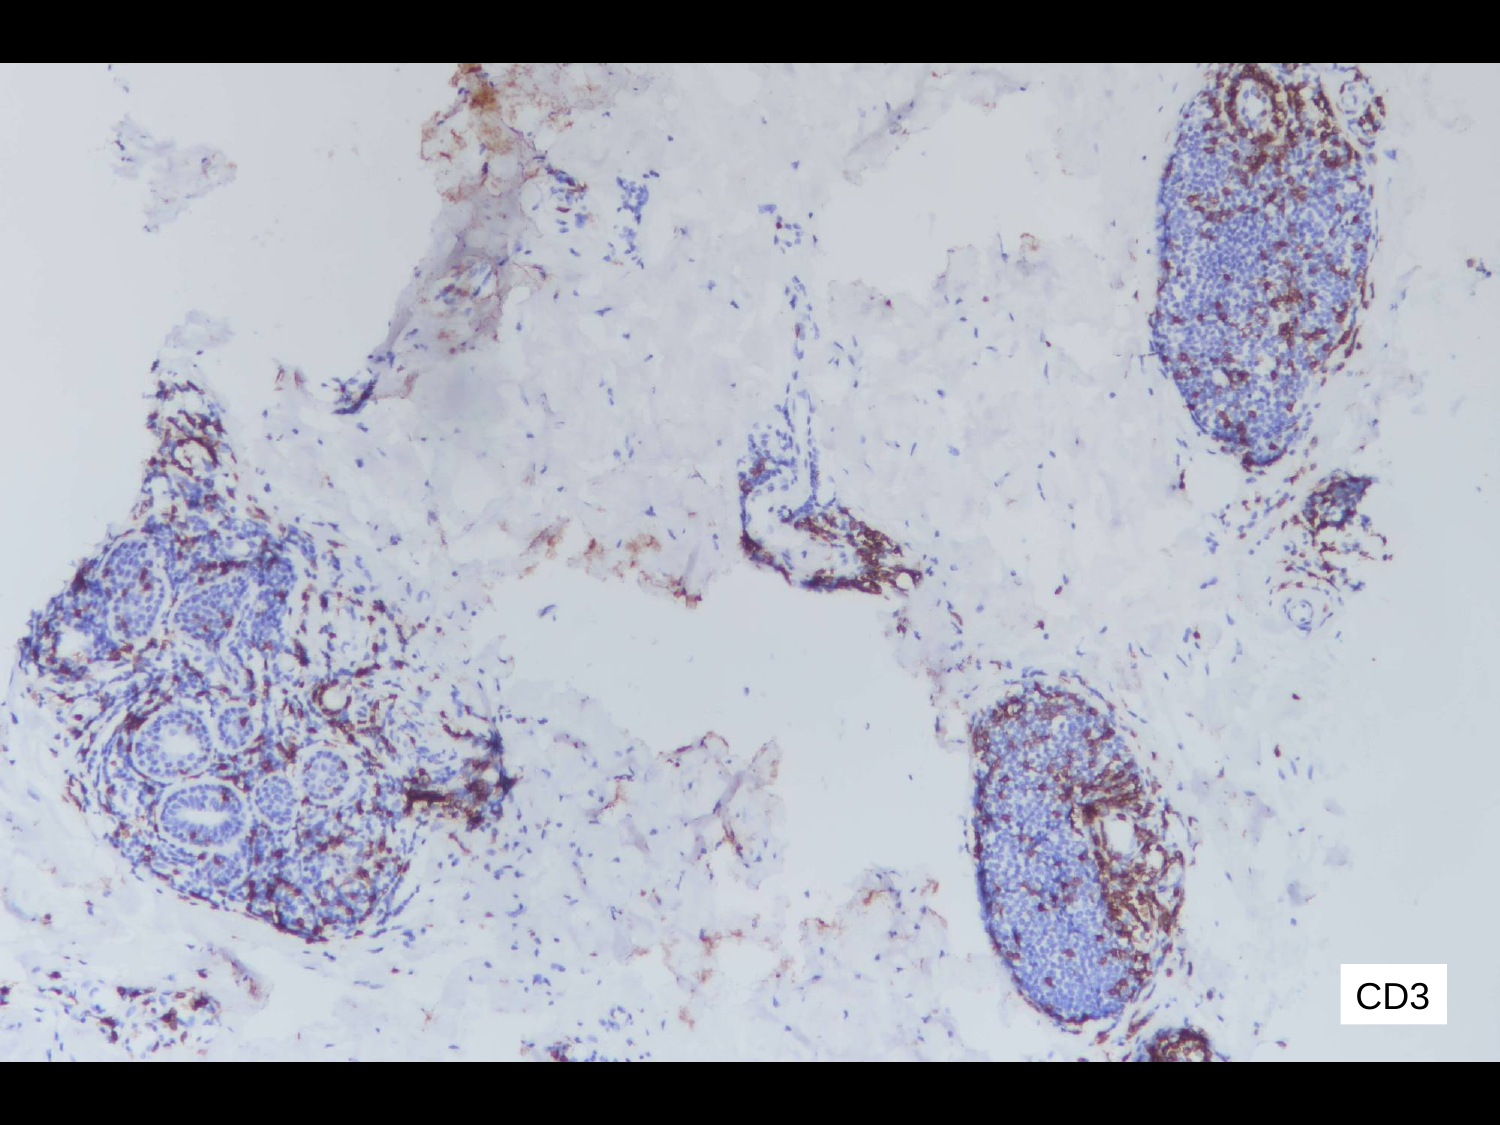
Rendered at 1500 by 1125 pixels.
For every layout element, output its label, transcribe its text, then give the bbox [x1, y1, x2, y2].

picture [0, 63, 1500, 1062]
text_box CD3 [1340, 964, 1447, 1025]
